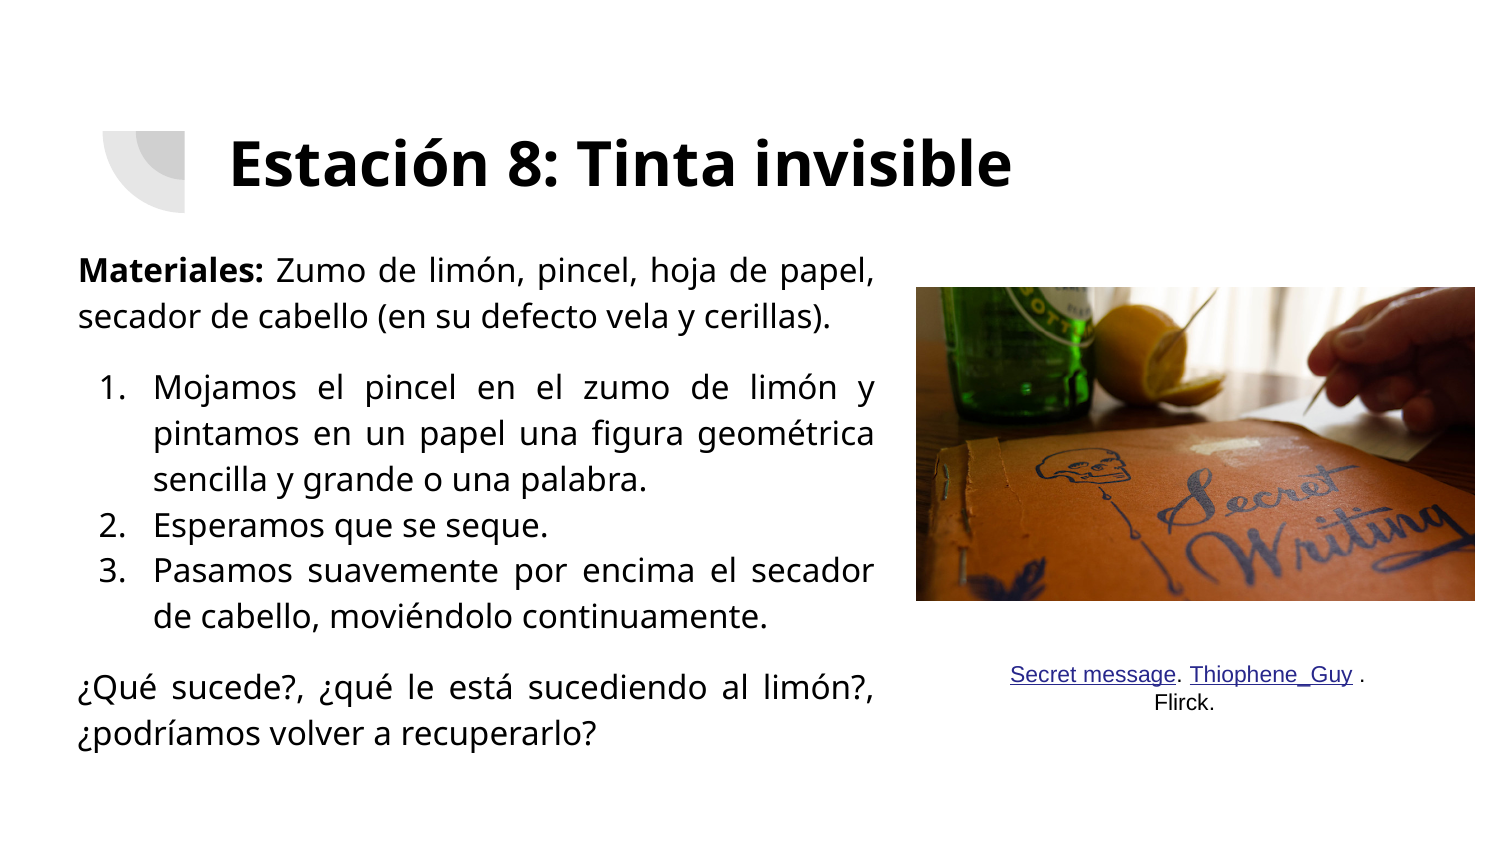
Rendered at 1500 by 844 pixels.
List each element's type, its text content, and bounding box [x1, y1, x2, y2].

title Estación 8: Tinta invisible [213, 98, 1433, 263]
picture [916, 287, 1475, 601]
text_box Secret message. Thiophene_Guy . Flirck. [966, 644, 1410, 725]
list Materiales: Zumo de limón, pincel, hoja de papel, secador de cabello (en su defecto vela y cerillas). Mojamos el pincel en el zumo de limón y pintamos en un papel una figura geométrica sencilla y grande o una palabra. Esperamos que se seque. Pasamos suavemente por encima el secador de cabello, moviéndolo continuamente. ¿Qué sucede?, ¿qué le está sucediendo al limón?, ¿podríamos volver a recuperarlo? [62, 228, 892, 832]
